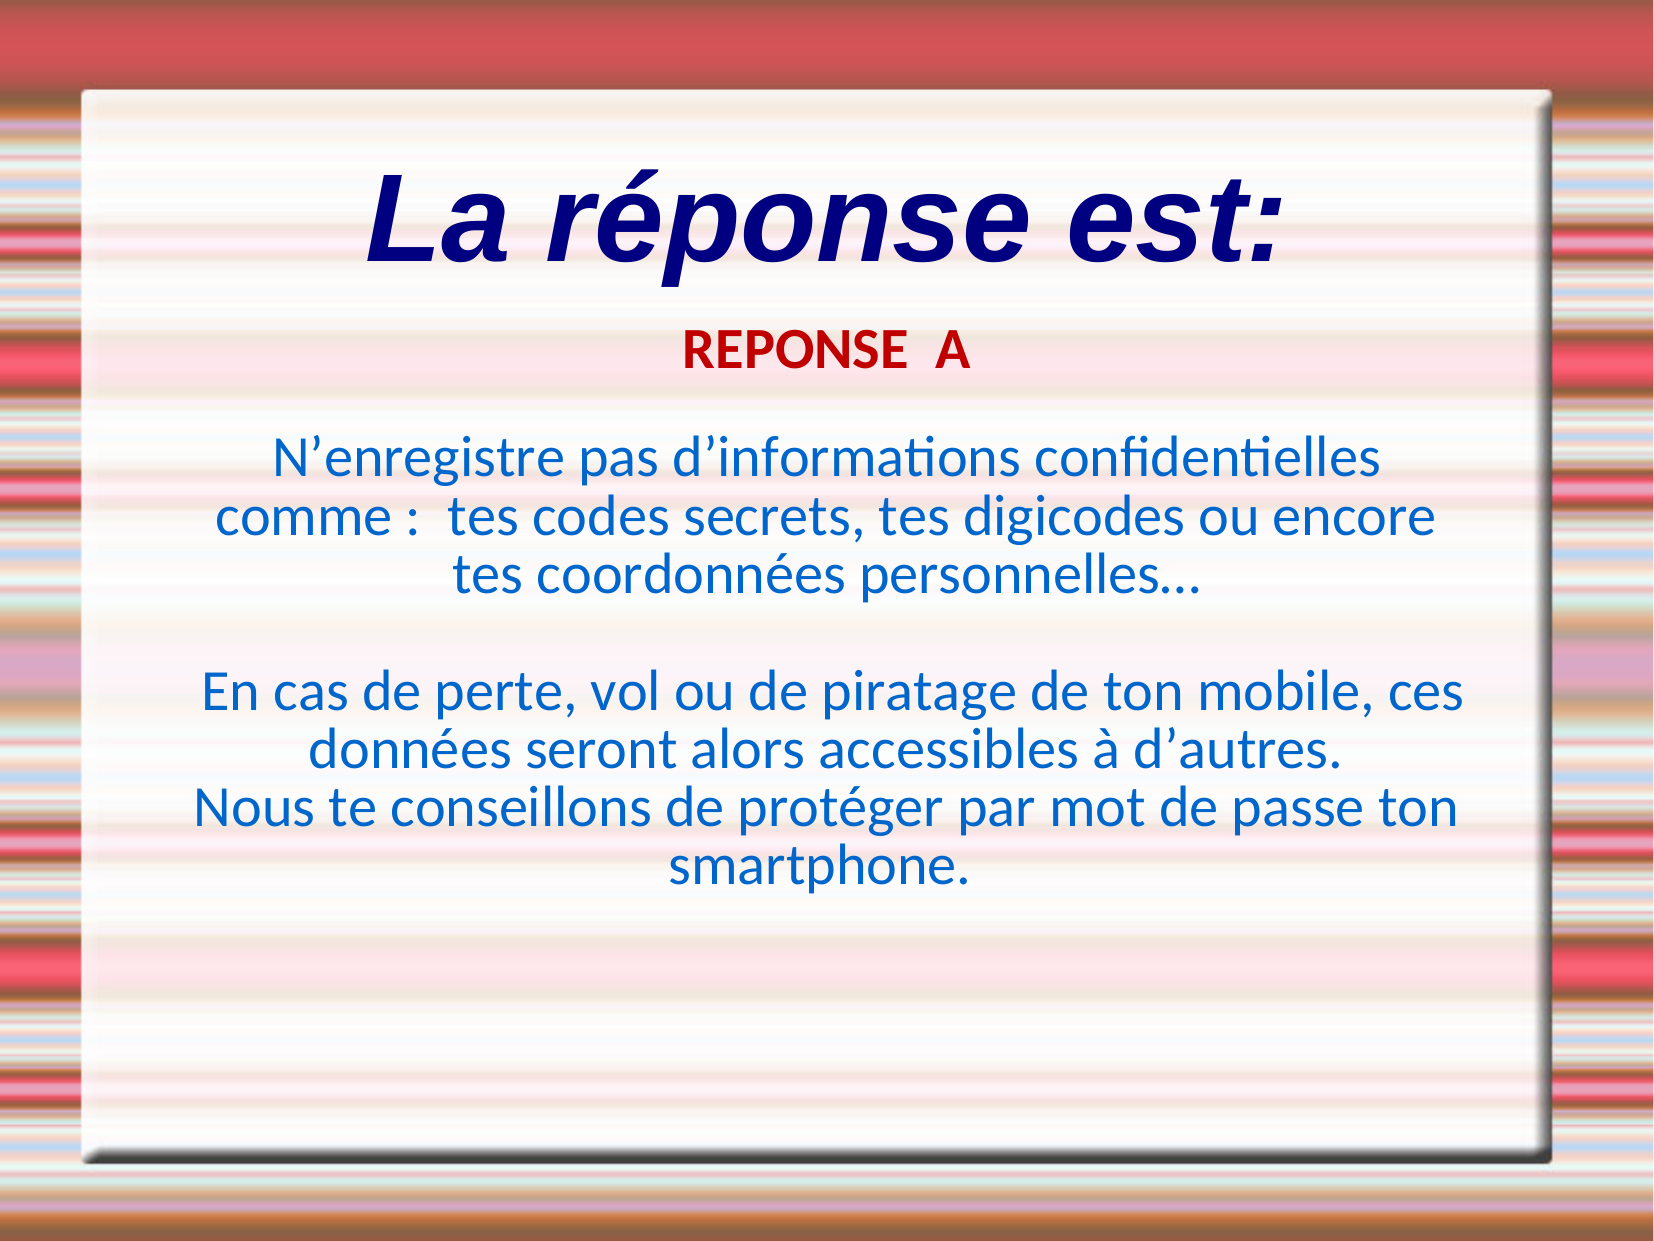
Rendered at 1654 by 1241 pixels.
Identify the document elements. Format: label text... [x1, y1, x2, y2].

text_box REPONSE A N’enregistre pas d’informations confidentielles comme : tes codes secrets, tes digicodes ou encore tes coordonnées personnelles… En cas de perte, vol ou de piratage de ton mobile, ces données seront alors accessibles à d’autres. Nous te conseillons de protéger par mot de passe ton smartphone. [177, 324, 1477, 1028]
title La réponse est: [121, 114, 1534, 322]
picture [0, 0, 1654, 1241]
